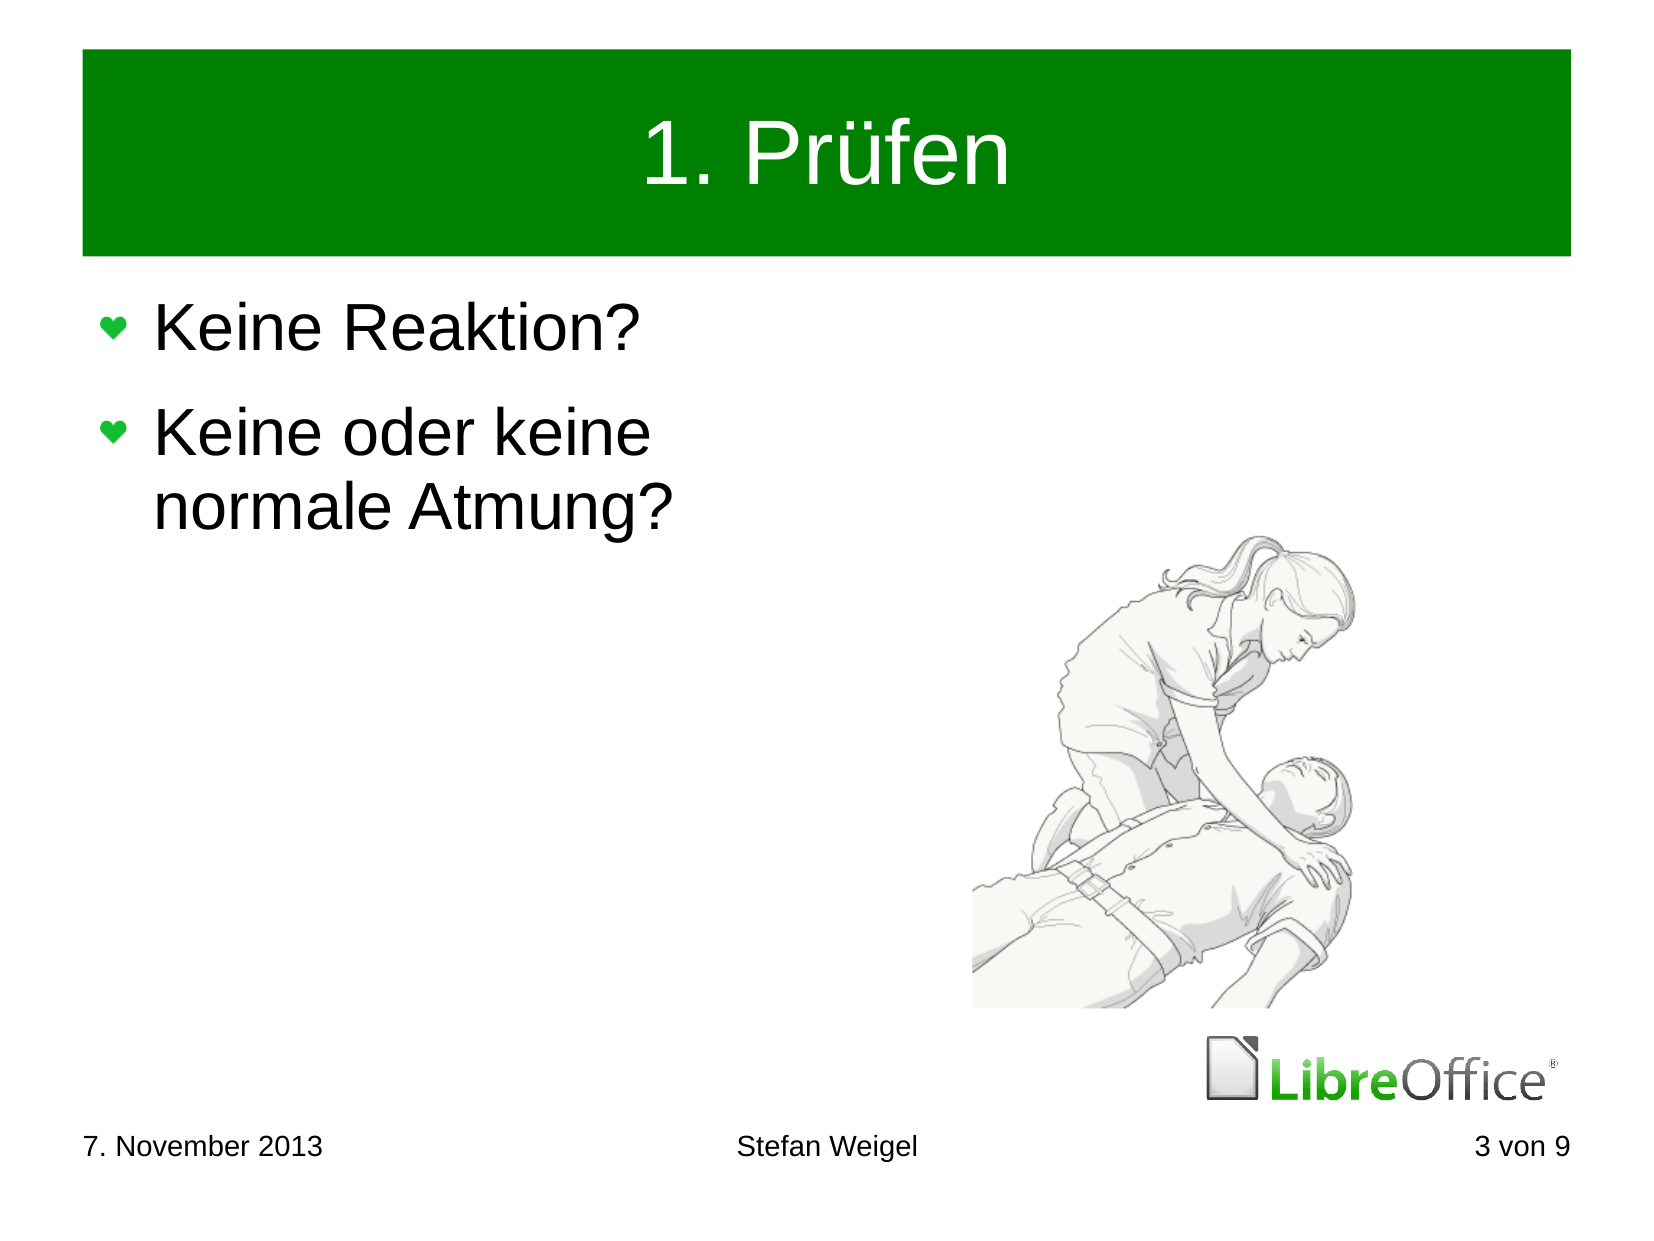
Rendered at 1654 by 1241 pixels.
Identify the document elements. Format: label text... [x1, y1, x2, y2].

picture [971, 290, 1571, 1126]
list Keine Reaktion? Keine oder keine normale Atmung? [82, 290, 793, 1010]
title 1. Prüfen [82, 49, 1571, 257]
